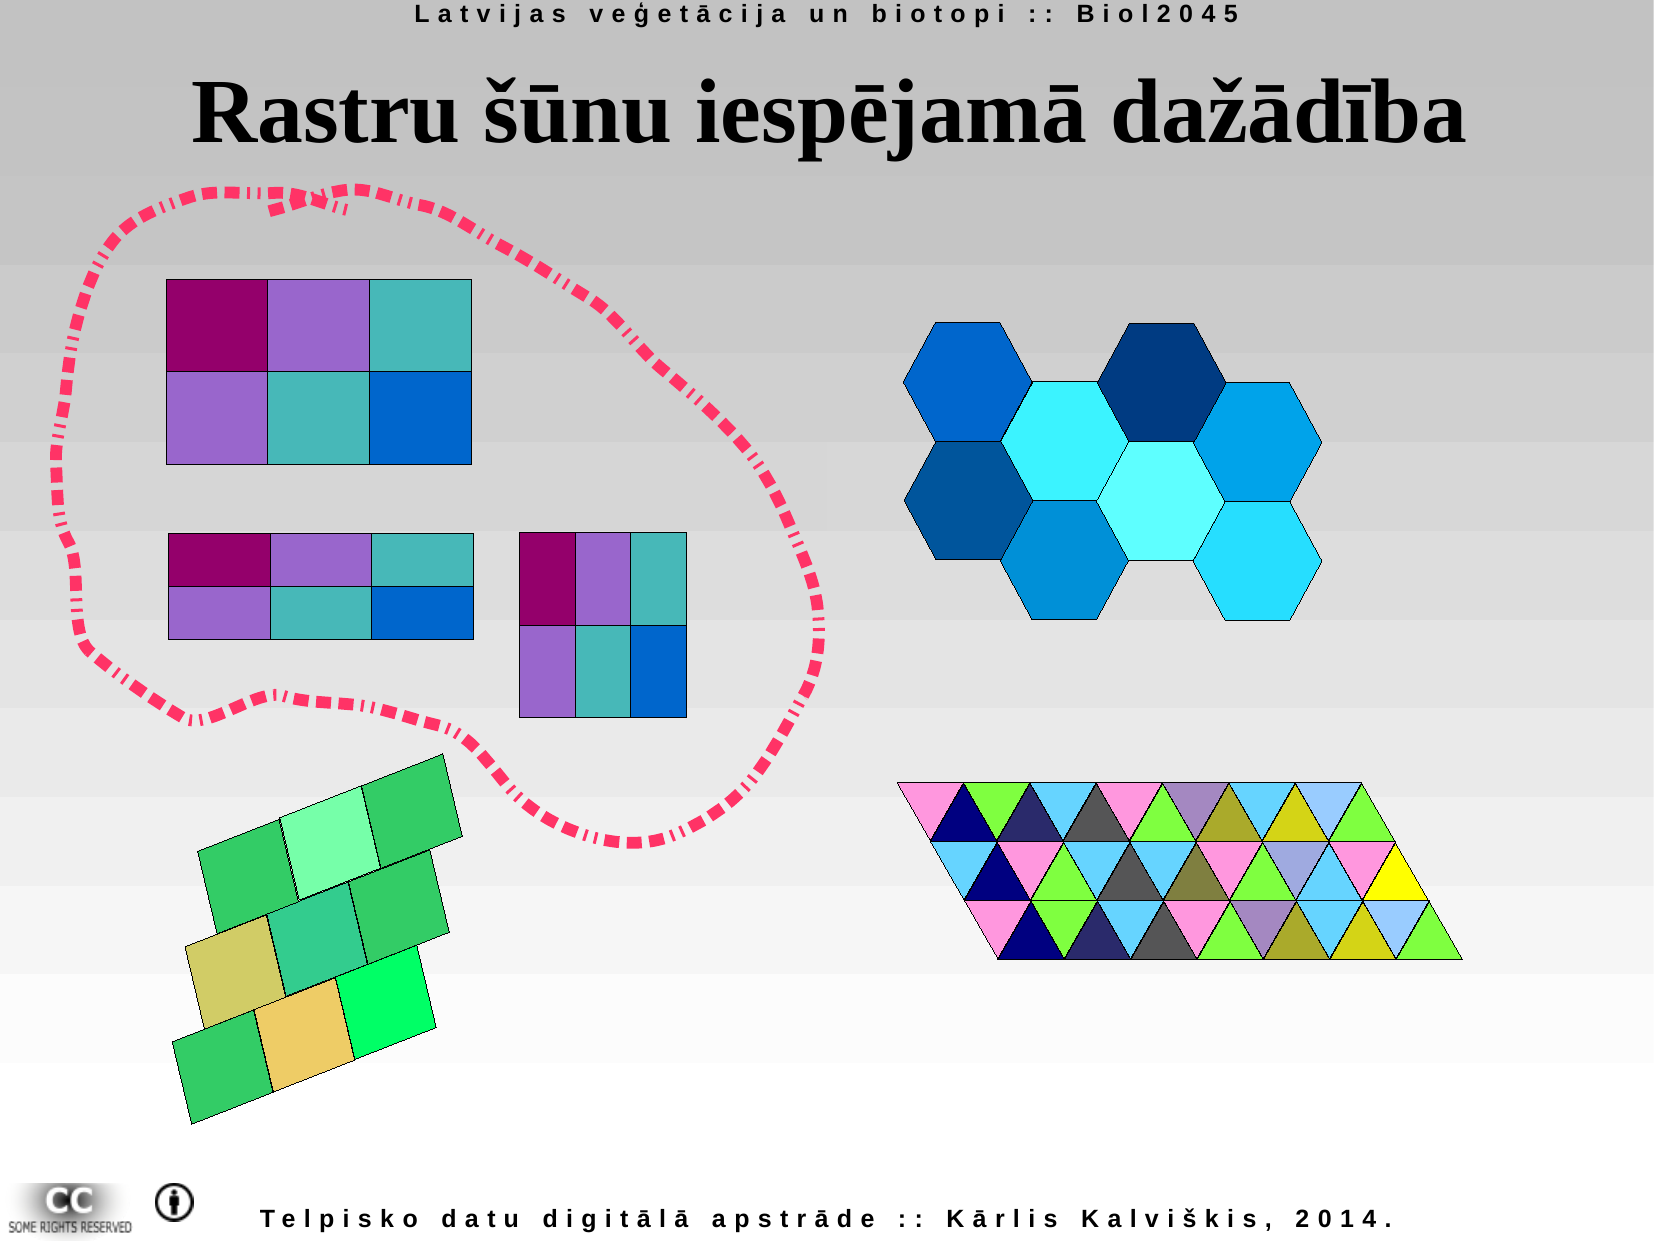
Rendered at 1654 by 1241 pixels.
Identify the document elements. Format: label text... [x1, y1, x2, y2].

text_box [166, 279, 472, 465]
text_box [903, 322, 1322, 621]
text_box [168, 533, 474, 640]
text_box [897, 782, 1463, 960]
text_box [172, 753, 463, 1125]
text_box [519, 532, 687, 718]
picture [0, 0, 1654, 1241]
title Rastru šūnu iespējamā dažādība [34, 61, 1626, 296]
